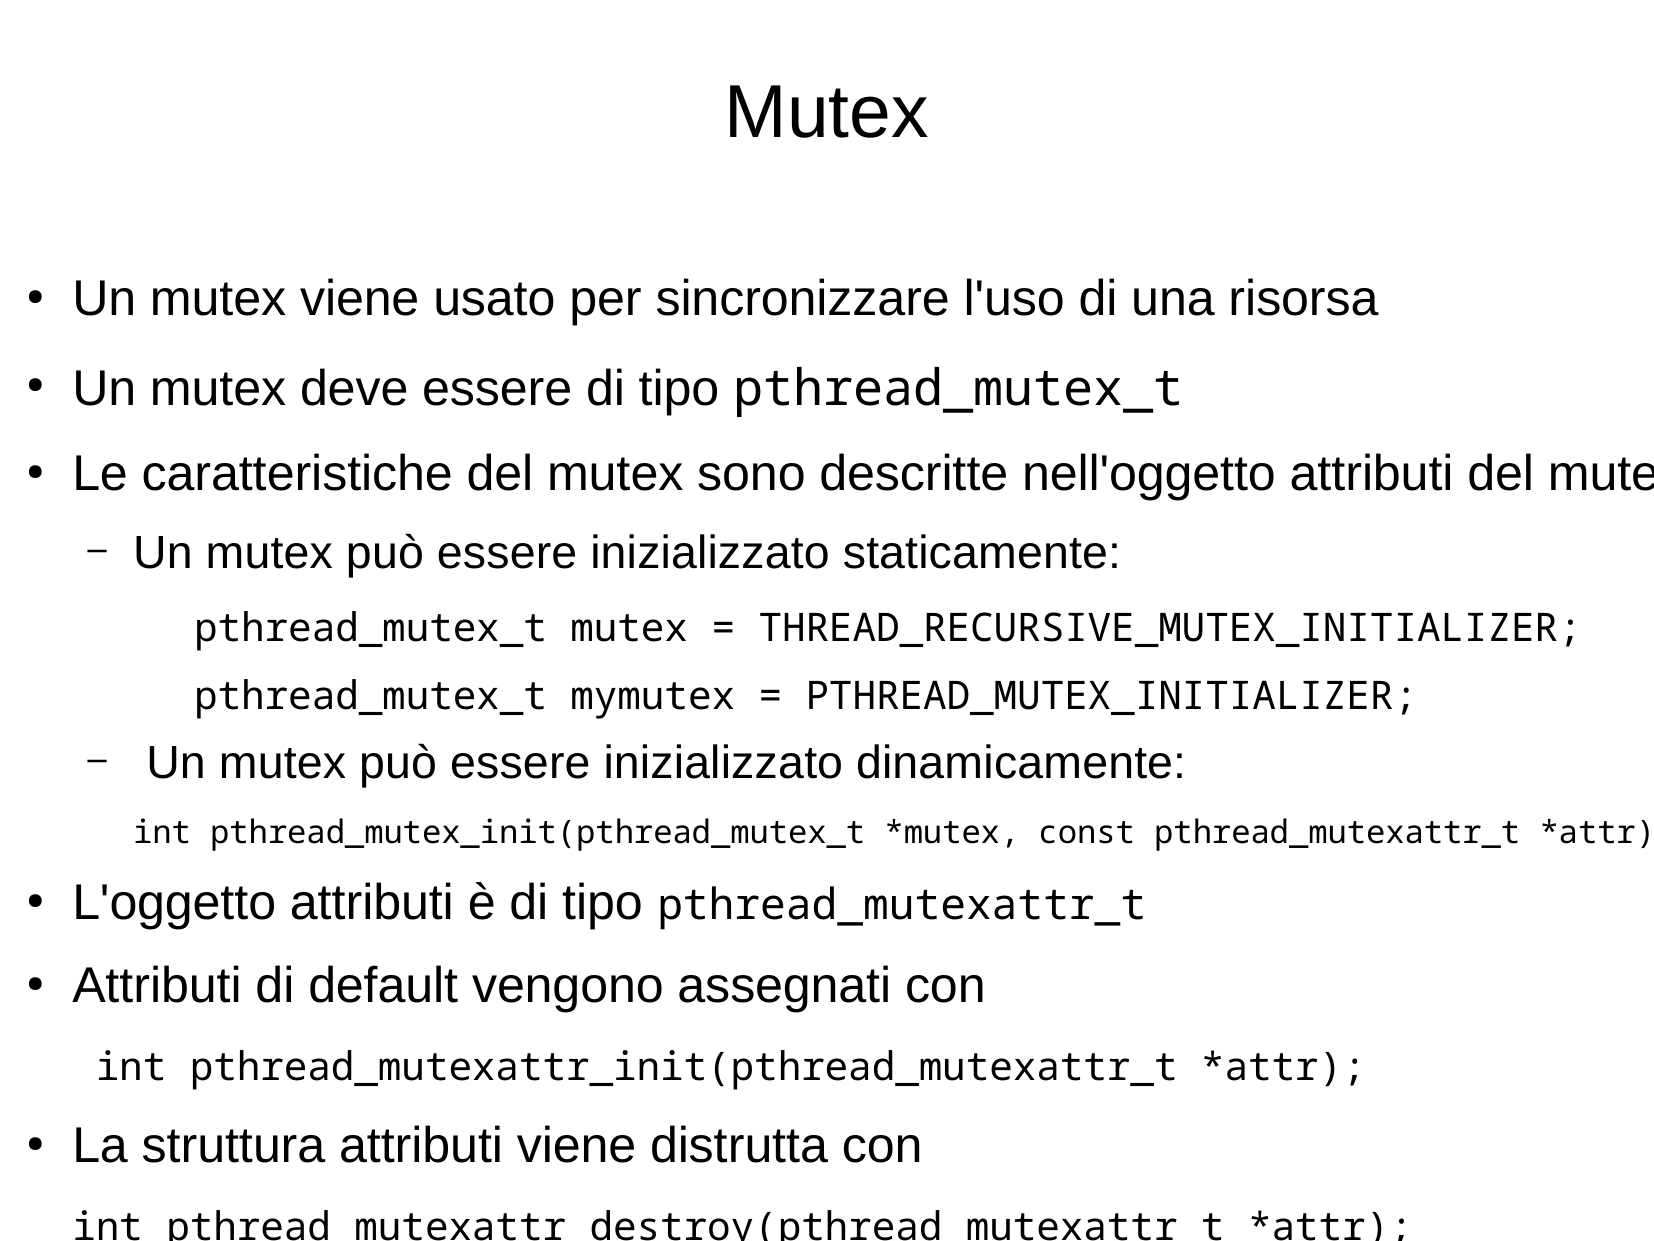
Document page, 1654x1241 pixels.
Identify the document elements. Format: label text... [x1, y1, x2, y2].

list Un mutex viene usato per sincronizzare l'uso di una risorsa Un mutex deve essere di tipo pthread_mutex_t Le caratteristiche del mutex sono descritte nell'oggetto attributi del mutex Un mutex può essere inizializzato staticamente: pthread_mutex_t mutex = THREAD_RECURSIVE_MUTEX_INITIALIZER; pthread_mutex_t mymutex = PTHREAD_MUTEX_INITIALIZER; Un mutex può essere inizializzato dinamicamente: int pthread_mutex_init(pthread_mutex_t *mutex, const pthread_mutexattr_t *attr); L'oggetto attributi è di tipo pthread_mutexattr_t Attributi di default vengono assegnati con int pthread_mutexattr_init(pthread_mutexattr_t *attr); La struttura attributi viene distrutta con int pthread_mutexattr_destroy(pthread_mutexattr_t *attr); [11, 270, 1654, 1241]
title Mutex [82, 8, 1571, 216]
